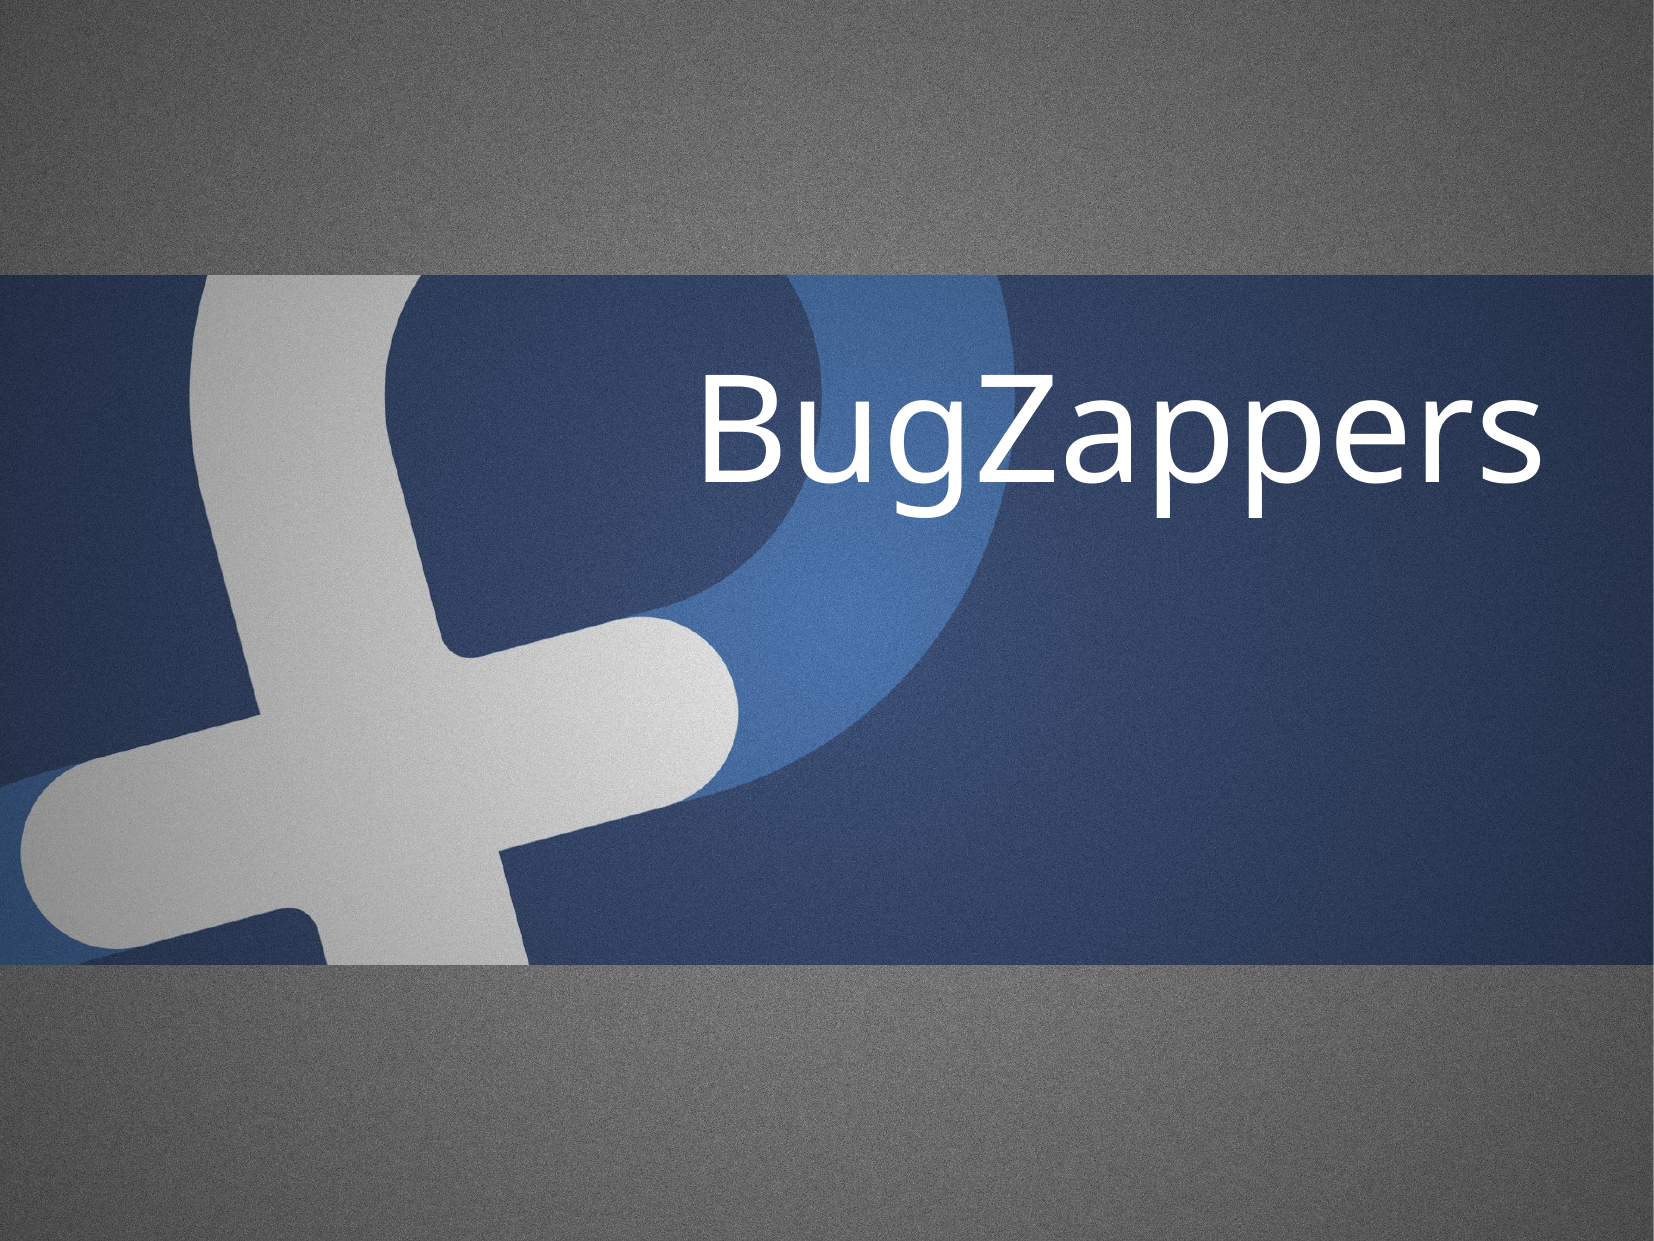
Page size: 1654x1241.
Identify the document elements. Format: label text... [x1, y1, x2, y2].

picture [0, 0, 1654, 1241]
text_box BugZappers [447, 315, 1562, 654]
